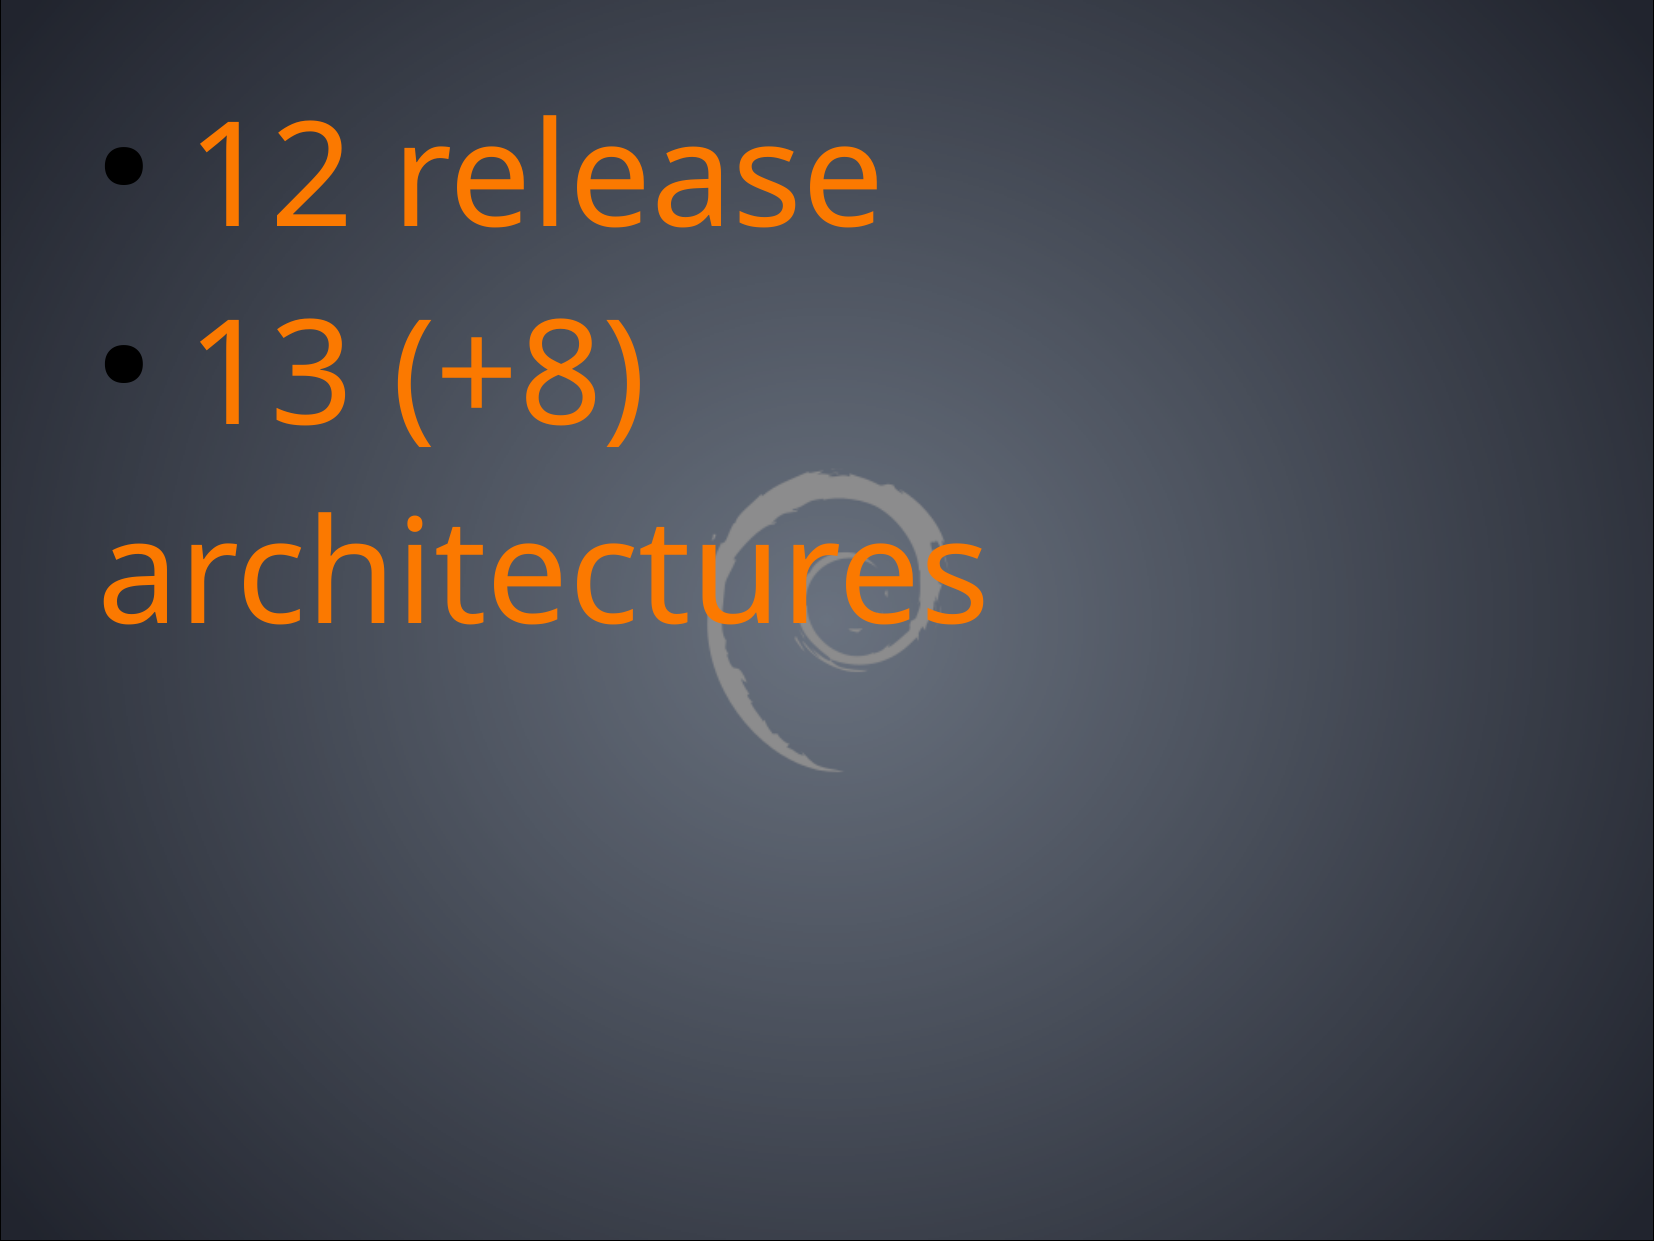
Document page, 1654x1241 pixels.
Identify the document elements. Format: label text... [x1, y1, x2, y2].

text_box 12 release 13 (+8) architectures [83, 63, 1555, 429]
text_box [0, 0, 1654, 1241]
